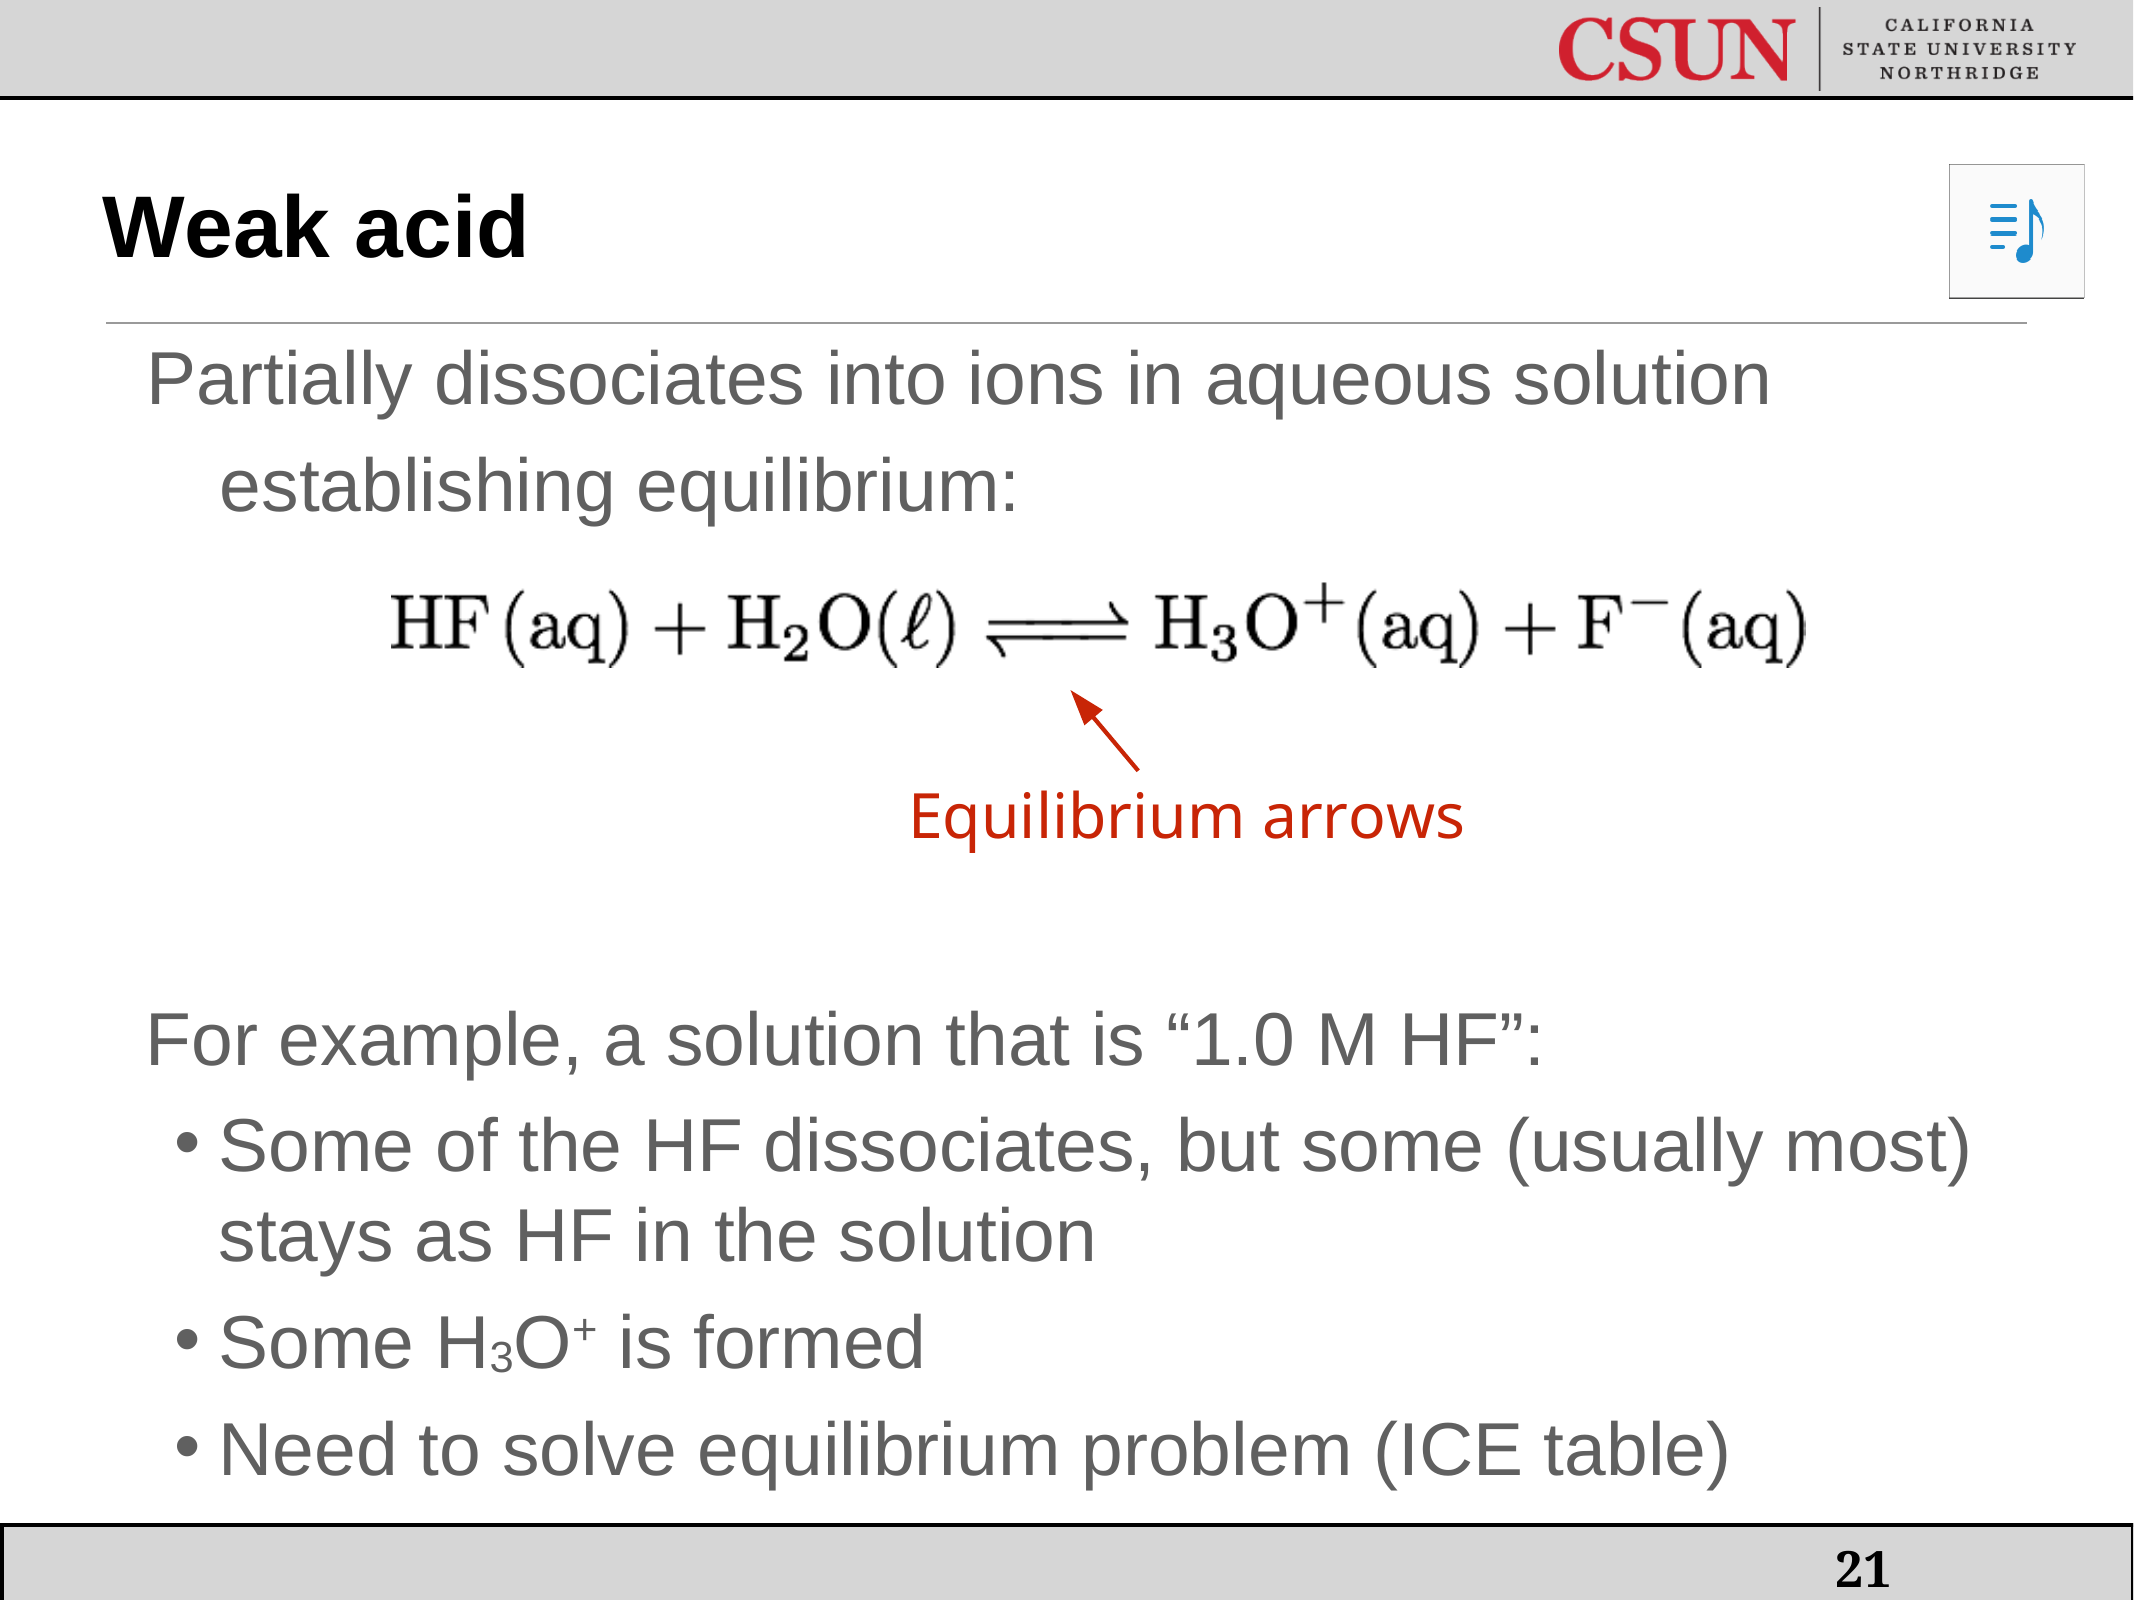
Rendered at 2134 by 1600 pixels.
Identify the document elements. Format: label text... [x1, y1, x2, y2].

text_box [1947, 162, 2086, 301]
picture [391, 581, 1806, 668]
text_box Equilibrium arrows [899, 767, 1475, 860]
text_box For example, a solution that is “1.0 M HF”: Some of the HF dissociates, but some (usually most) stays as HF in the solution Some H3O+ is formed Need to solve equilibrium problem (ICE table) [93, 981, 2040, 1400]
picture [1559, 7, 2076, 91]
list Partially dissociates into ions in aqueous solution establishing equilibrium: [94, 321, 2041, 548]
title Weak acid [93, 104, 2040, 284]
